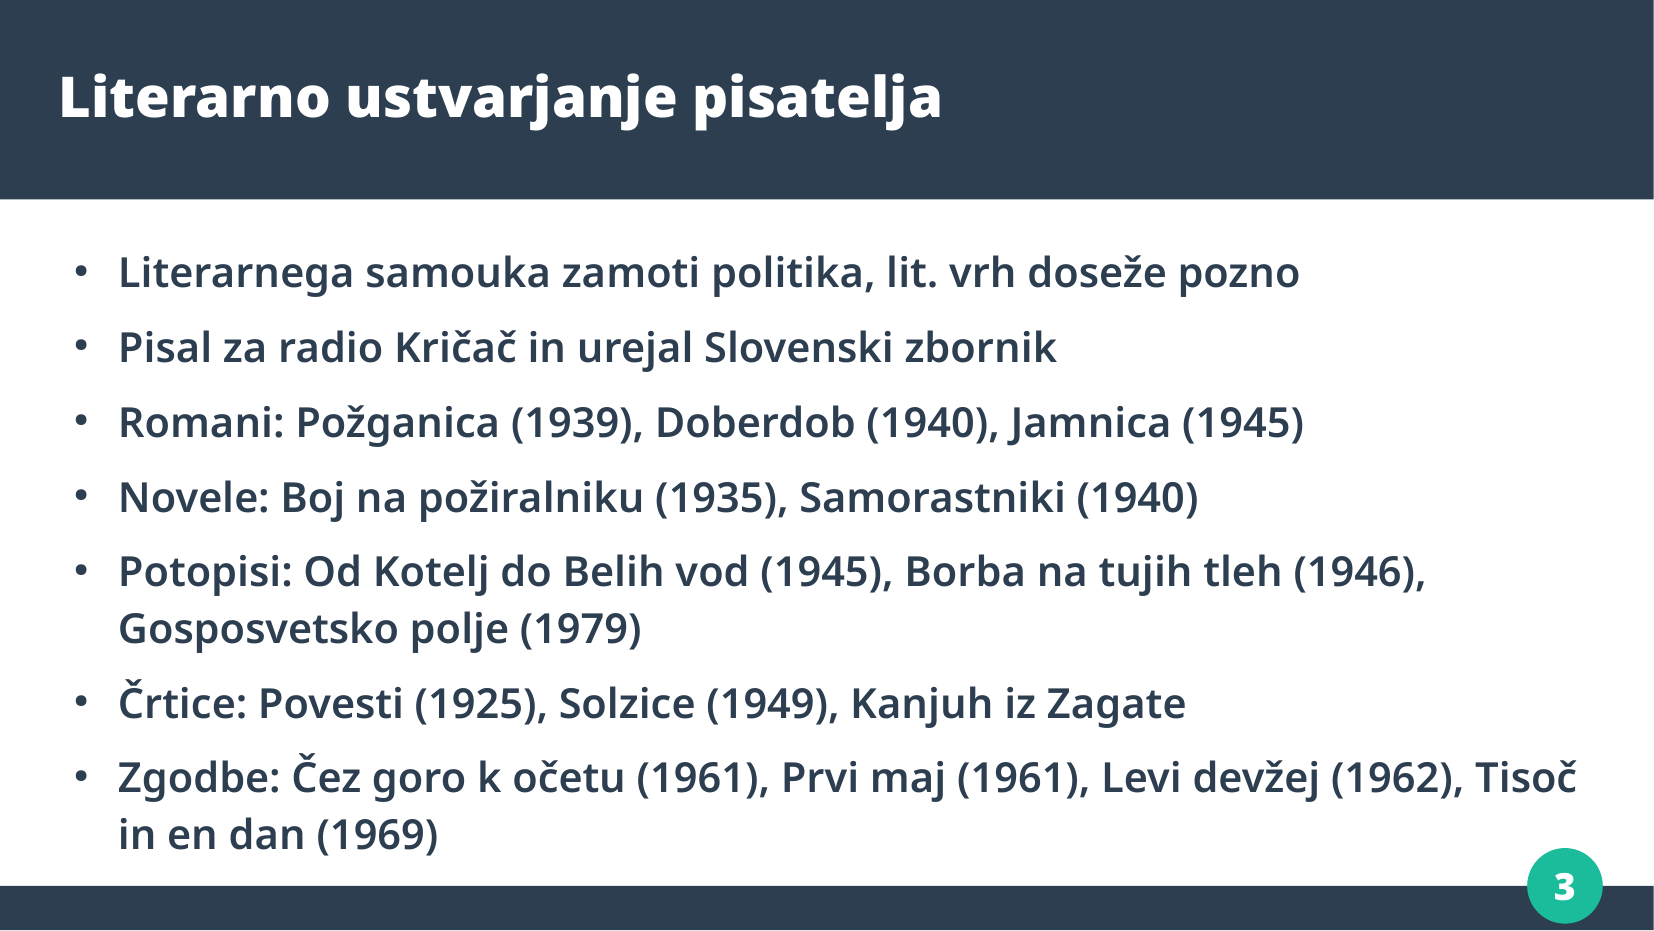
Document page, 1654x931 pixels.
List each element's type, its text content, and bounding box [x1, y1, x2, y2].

list Literarnega samouka zamoti politika, lit. vrh doseže pozno Pisal za radio Kričač in urejal Slovenski zbornik Romani: Požganica (1939), Doberdob (1940), Jamnica (1945) Novele: Boj na požiralniku (1935), Samorastniki (1940) Potopisi: Od Kotelj do Belih vod (1945), Borba na tujih tleh (1946), Gosposvetsko polje (1979) Črtice: Povesti (1925), Solzice (1949), Kanjuh iz Zagate Zgodbe: Čez goro k očetu (1961), Prvi maj (1961), Levi devžej (1962), Tisoč in en dan (1969) [59, 243, 1595, 864]
title Literarno ustvarjanje pisatelja [59, 37, 1595, 155]
